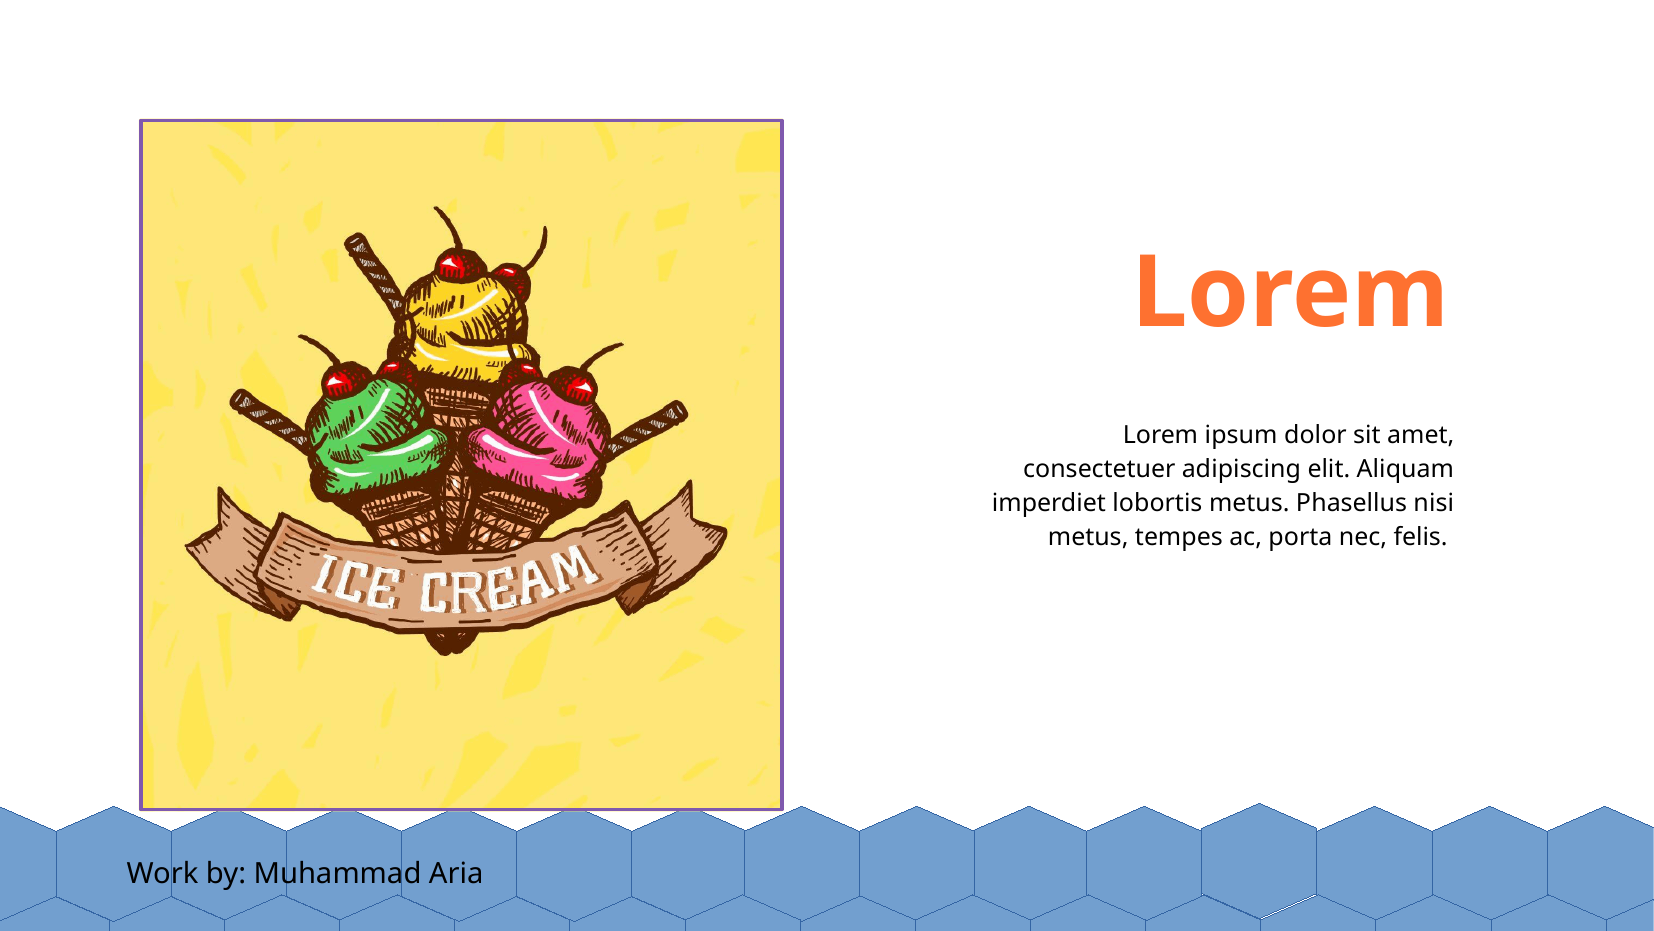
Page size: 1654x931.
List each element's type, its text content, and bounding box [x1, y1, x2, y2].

title Lorem [671, 199, 1451, 376]
text_box Work by: Muhammad Aria [111, 844, 500, 900]
title Lorem ipsum dolor sit amet, consectetuer adipiscing elit. Aliquam imperdiet lobortis metus. Phasellus nisi metus, tempes ac, porta nec, felis. [990, 375, 1455, 560]
text_box [143, 122, 780, 808]
